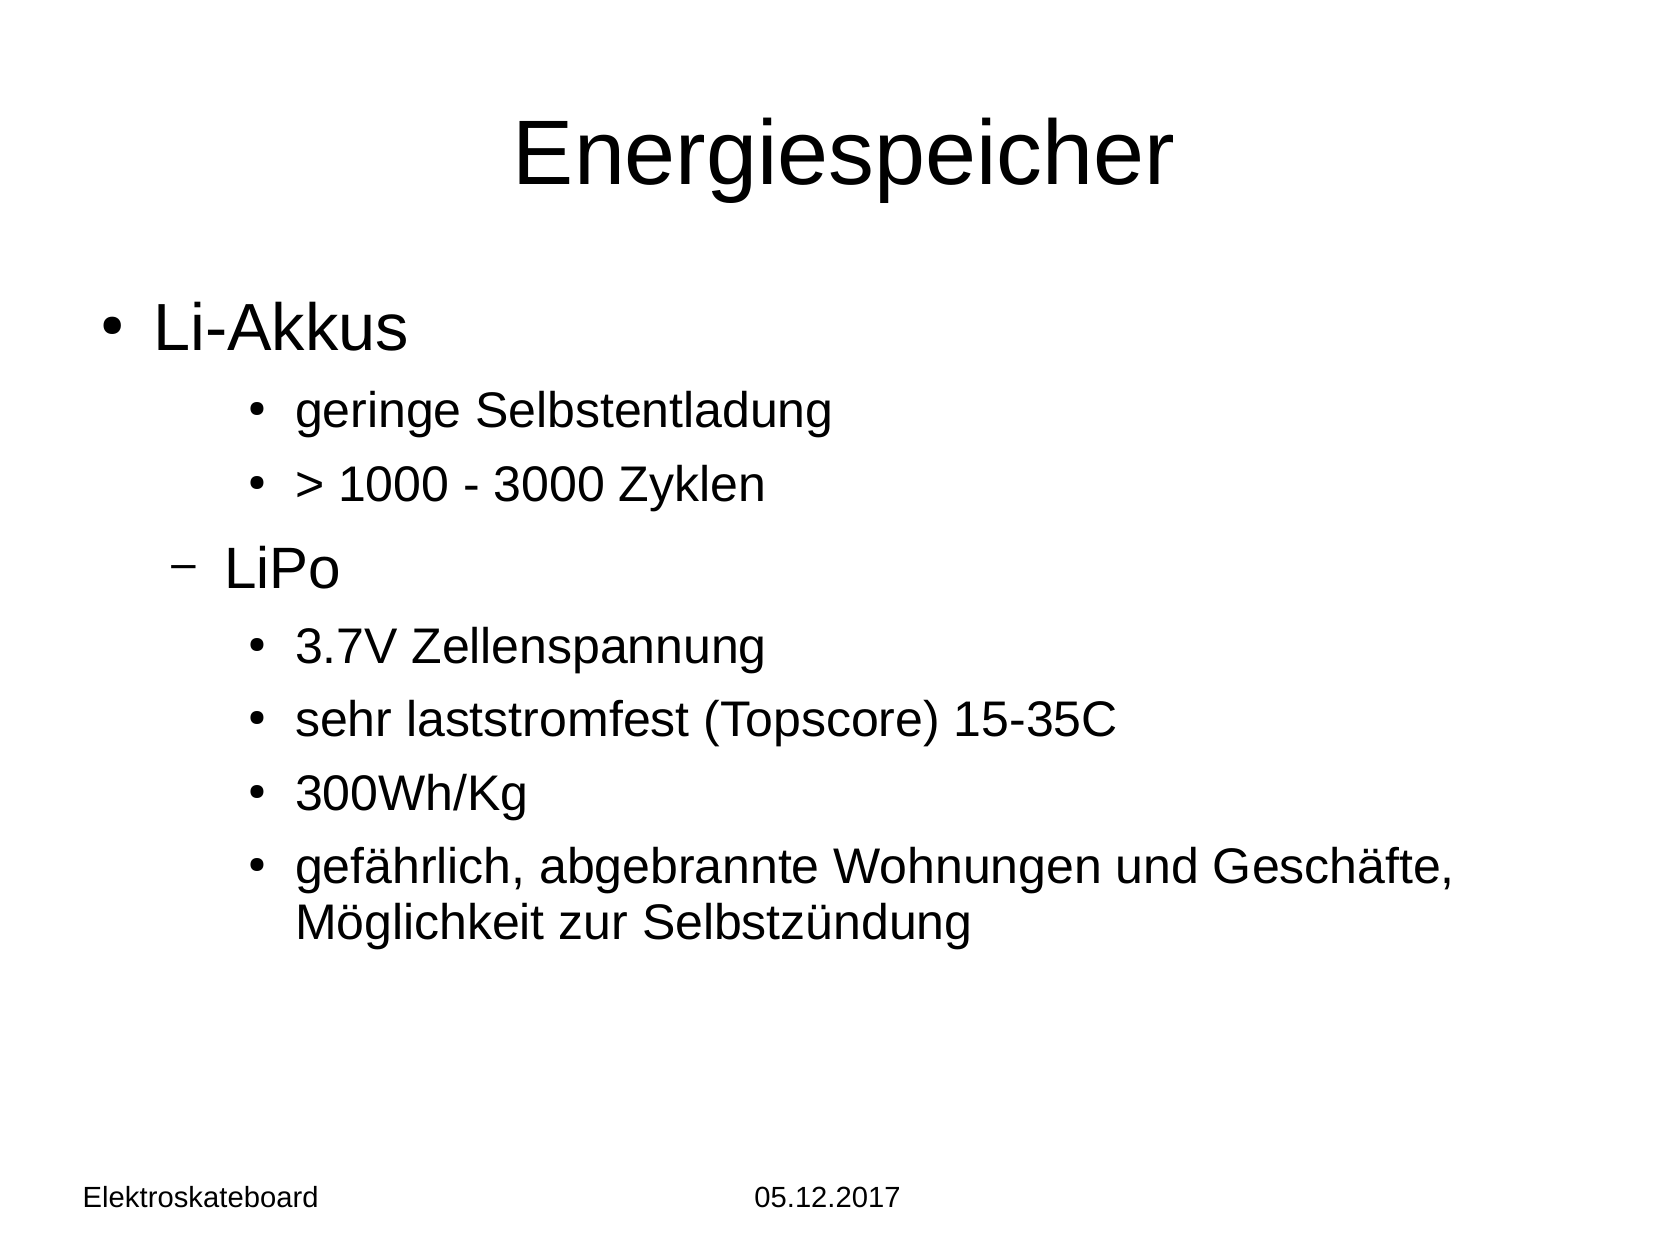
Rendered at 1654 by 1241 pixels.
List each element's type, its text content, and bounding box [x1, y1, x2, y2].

title Energiespeicher [82, 49, 1571, 257]
list Li-Akkus geringe Selbstentladung > 1000 - 3000 Zyklen LiPo 3.7V Zellenspannung sehr laststromfest (Topscore) 15-35C 300Wh/Kg gefährlich, abgebrannte Wohnungen und Geschäfte, Möglichkeit zur Selbstzündung [82, 290, 1571, 1010]
